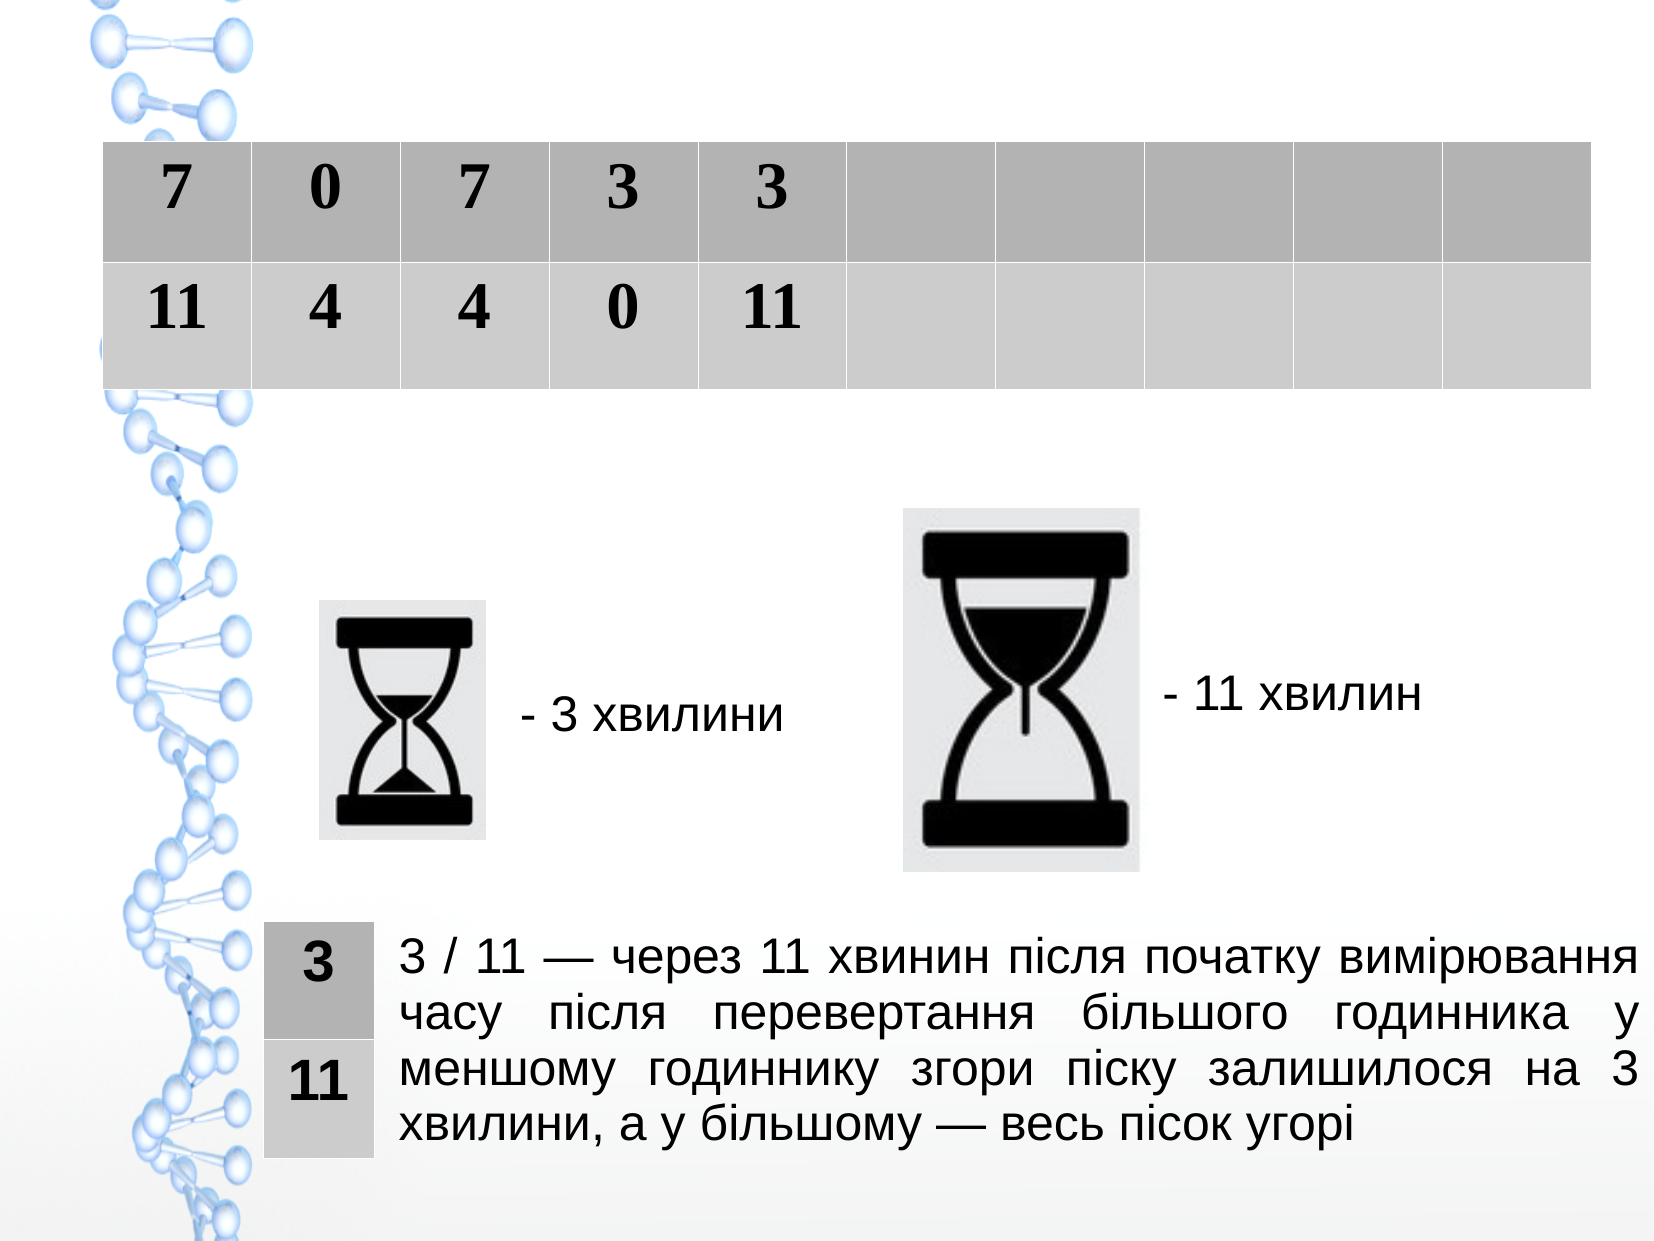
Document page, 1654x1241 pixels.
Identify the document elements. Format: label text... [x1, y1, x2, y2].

table_header [1145, 142, 1293, 262]
table_cell 11 [103, 263, 251, 389]
table_header 3 [550, 142, 698, 262]
table_cell [996, 263, 1144, 389]
table_header 7 [103, 142, 251, 262]
picture [0, 0, 1654, 1241]
table_header 7 [401, 142, 549, 262]
text_box 3 / 11 — через 11 хвинин після початку вимірювання часу після перевертання більшого годинника у меншому годиннику згори піску залишилося на 3 хвилини, а у більшому — весь пісок угорі [384, 920, 1654, 1215]
table_cell 4 [252, 263, 400, 389]
table_header 3 [699, 142, 846, 262]
table_cell 0 [550, 263, 698, 389]
table_cell [1443, 263, 1591, 389]
table_header 0 [252, 142, 400, 262]
table_cell 11 [264, 1040, 374, 1158]
table_cell 4 [401, 263, 549, 389]
table_cell 11 [699, 263, 846, 389]
table_header [1294, 142, 1442, 262]
table_header [996, 142, 1144, 262]
table_cell [847, 263, 995, 389]
text_box - 11 хвилин [1147, 658, 1450, 785]
table_header 3 [264, 922, 374, 1039]
table_cell [1294, 263, 1442, 389]
text_box - 3 хвилини [505, 678, 808, 805]
table_header [847, 142, 995, 262]
table_header [1443, 142, 1591, 262]
table_cell [1145, 263, 1293, 389]
